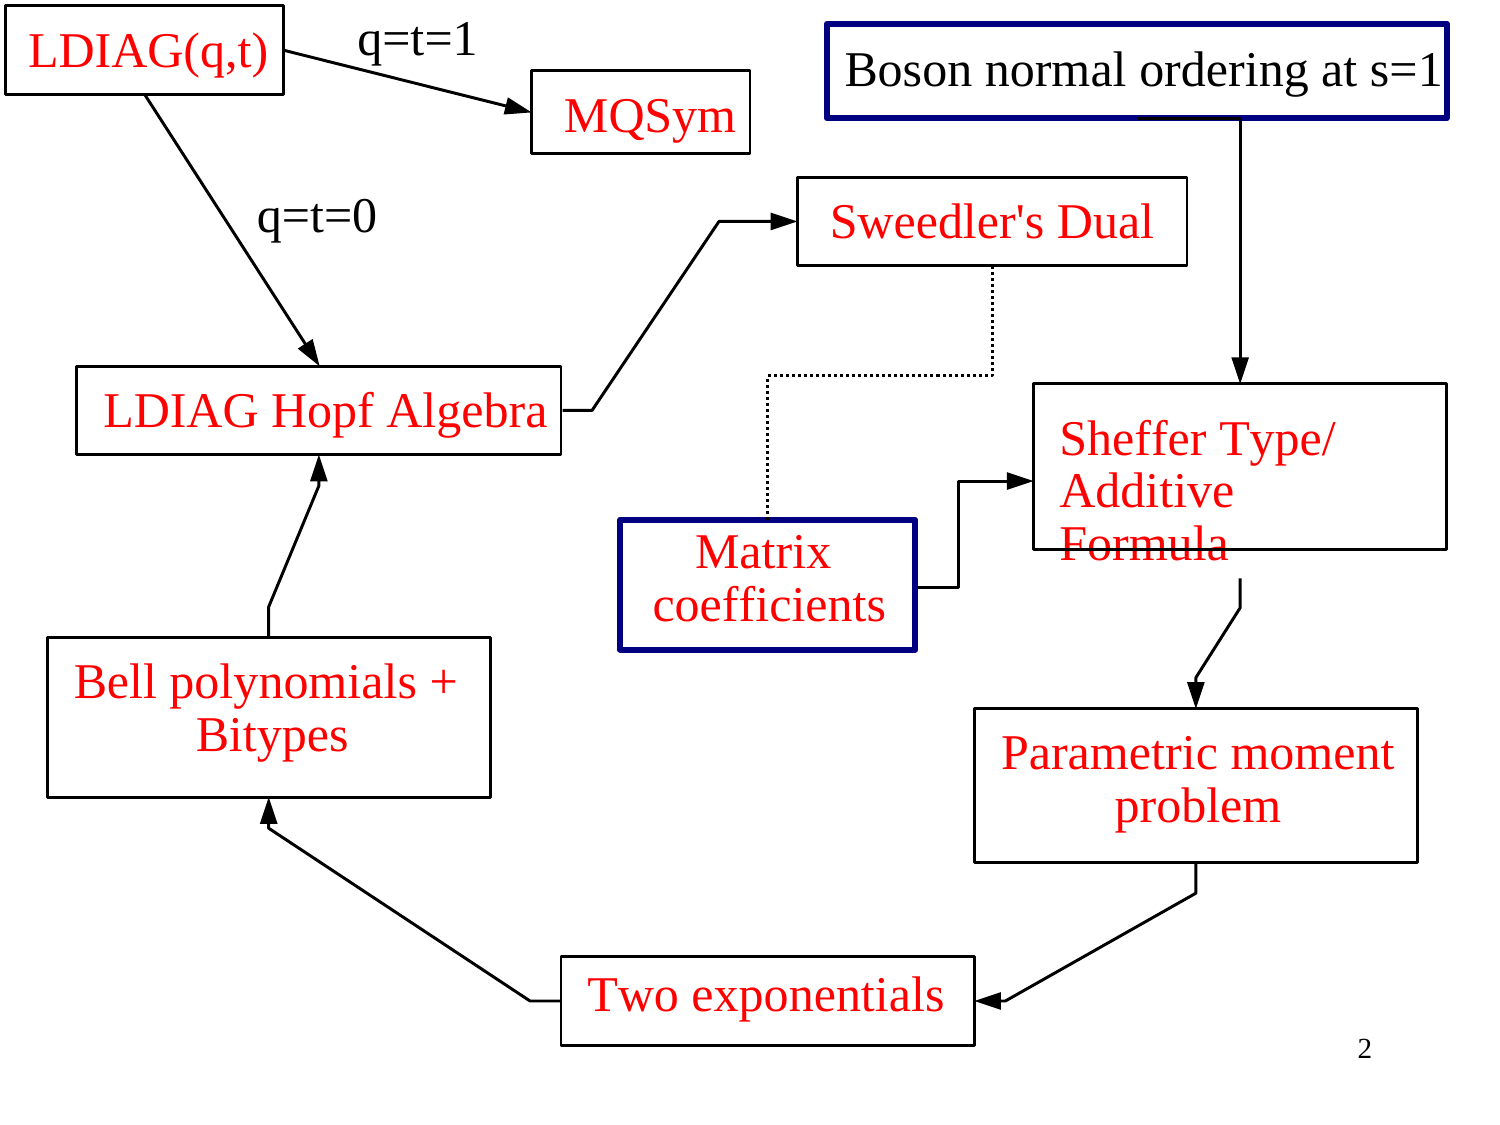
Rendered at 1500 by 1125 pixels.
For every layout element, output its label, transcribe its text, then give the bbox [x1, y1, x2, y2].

text_box LDIAG(q,t) [13, 17, 282, 89]
text_box Matrix coefficients [637, 523, 901, 645]
text_box Boson normal ordering at s=1 [826, 23, 1447, 119]
text_box Two exponentials [572, 962, 960, 1034]
text_box Sweedler's Dual [814, 188, 1182, 261]
text_box LDIAG Hopf Algebra [88, 377, 560, 450]
text_box Sheffer Type/ Additive Formula [1044, 405, 1432, 539]
text_box q=t=0 [242, 183, 393, 255]
text_box Parametric moment problem [986, 720, 1409, 846]
text_box MQSym [549, 82, 749, 152]
text_box Bell polynomials + Bitypes [59, 649, 486, 775]
text_box q=t=1 [342, 5, 493, 78]
